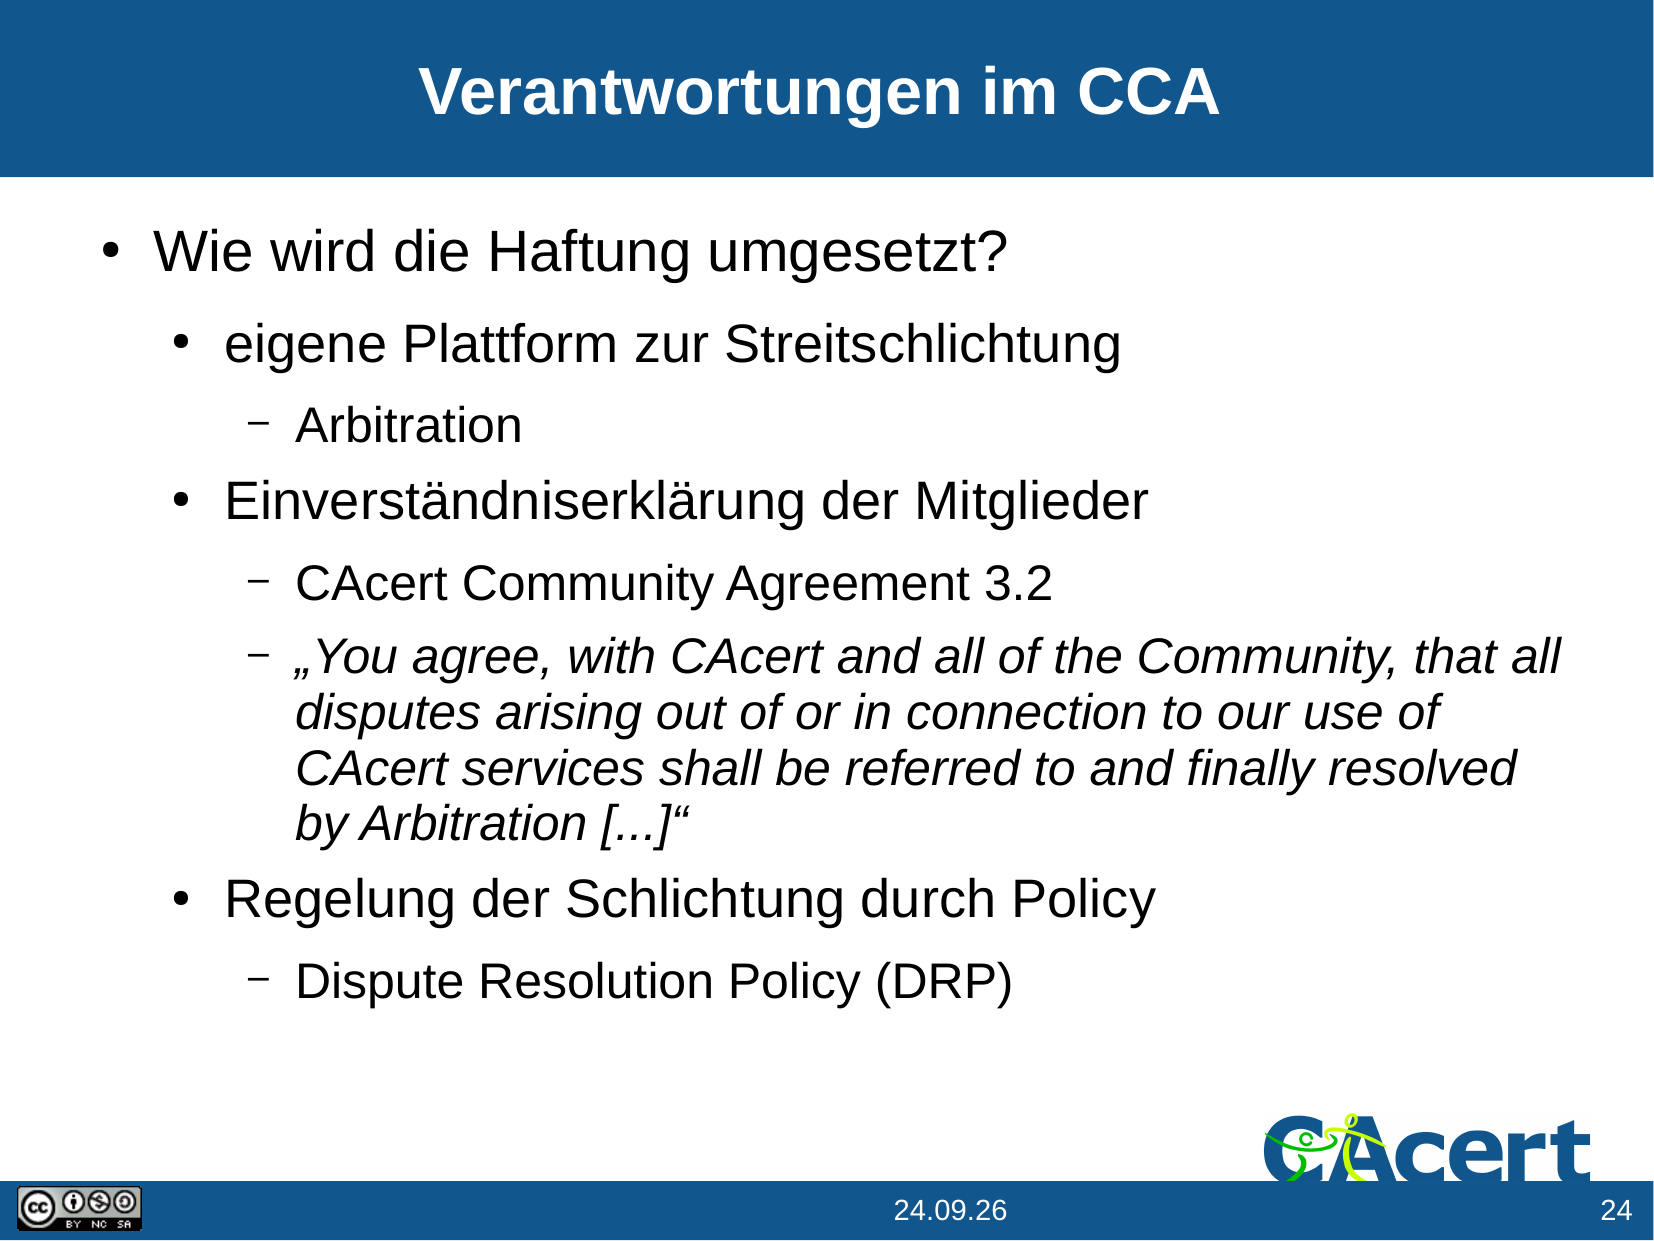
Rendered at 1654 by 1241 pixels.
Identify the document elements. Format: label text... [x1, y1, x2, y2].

title Verantwortungen im CCA [76, 17, 1565, 166]
picture [1263, 1112, 1591, 1181]
list Wie wird die Haftung umgesetzt? eigene Plattform zur Streitschlichtung Arbitration Einverständniserklärung der Mitglieder CAcert Community Agreement 3.2 „You agree, with CAcert and all of the Community, that all disputes arising out of or in connection to our use of CAcert services shall be referred to and finally resolved by Arbitration [...]“ Regelung der Schlichtung durch Policy Dispute Resolution Policy (DRP) [82, 218, 1571, 1077]
picture [17, 1186, 142, 1231]
